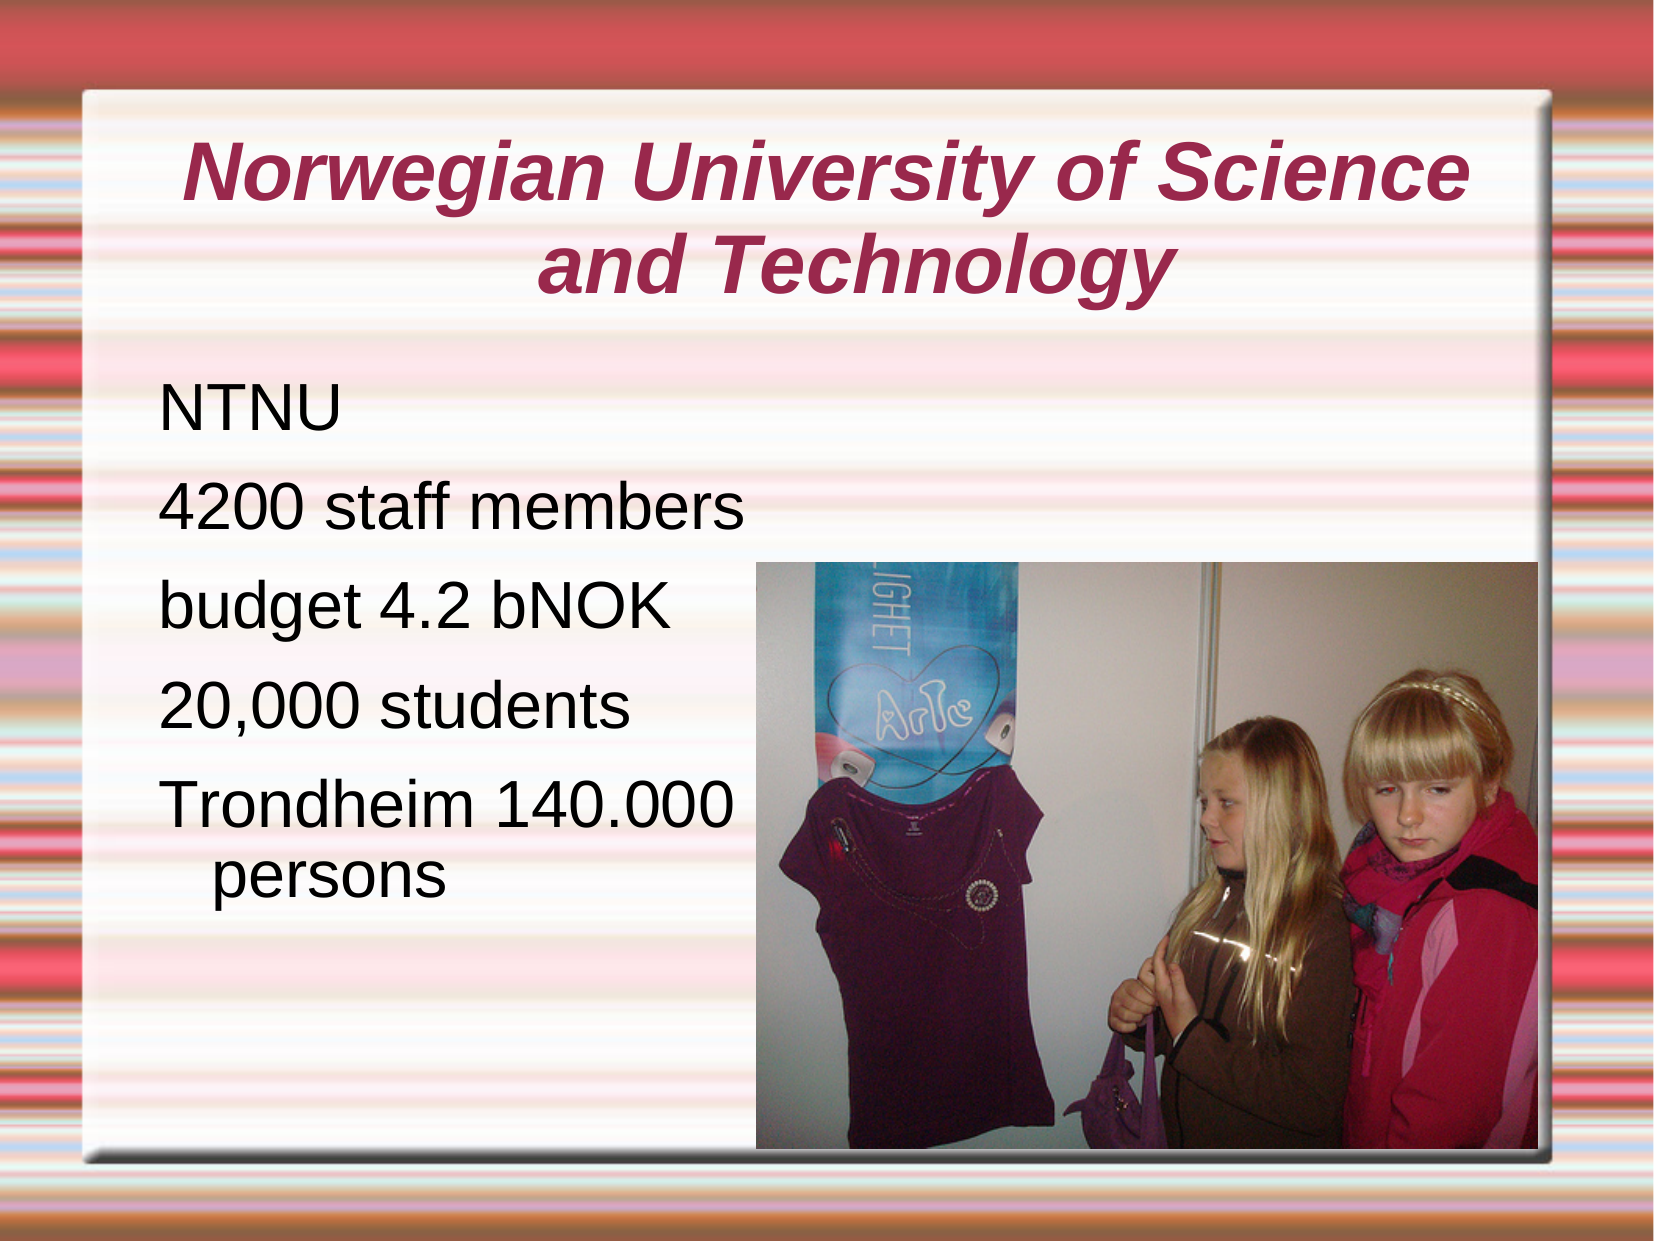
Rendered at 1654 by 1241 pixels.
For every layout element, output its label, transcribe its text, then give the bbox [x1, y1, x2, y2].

title Norwegian University of Science and Technology [121, 114, 1534, 322]
picture [0, 0, 1654, 1241]
list NTNU 4200 staff members budget 4.2 bNOK 20,000 students Trondheim 140.000 persons‏ [140, 375, 751, 1157]
